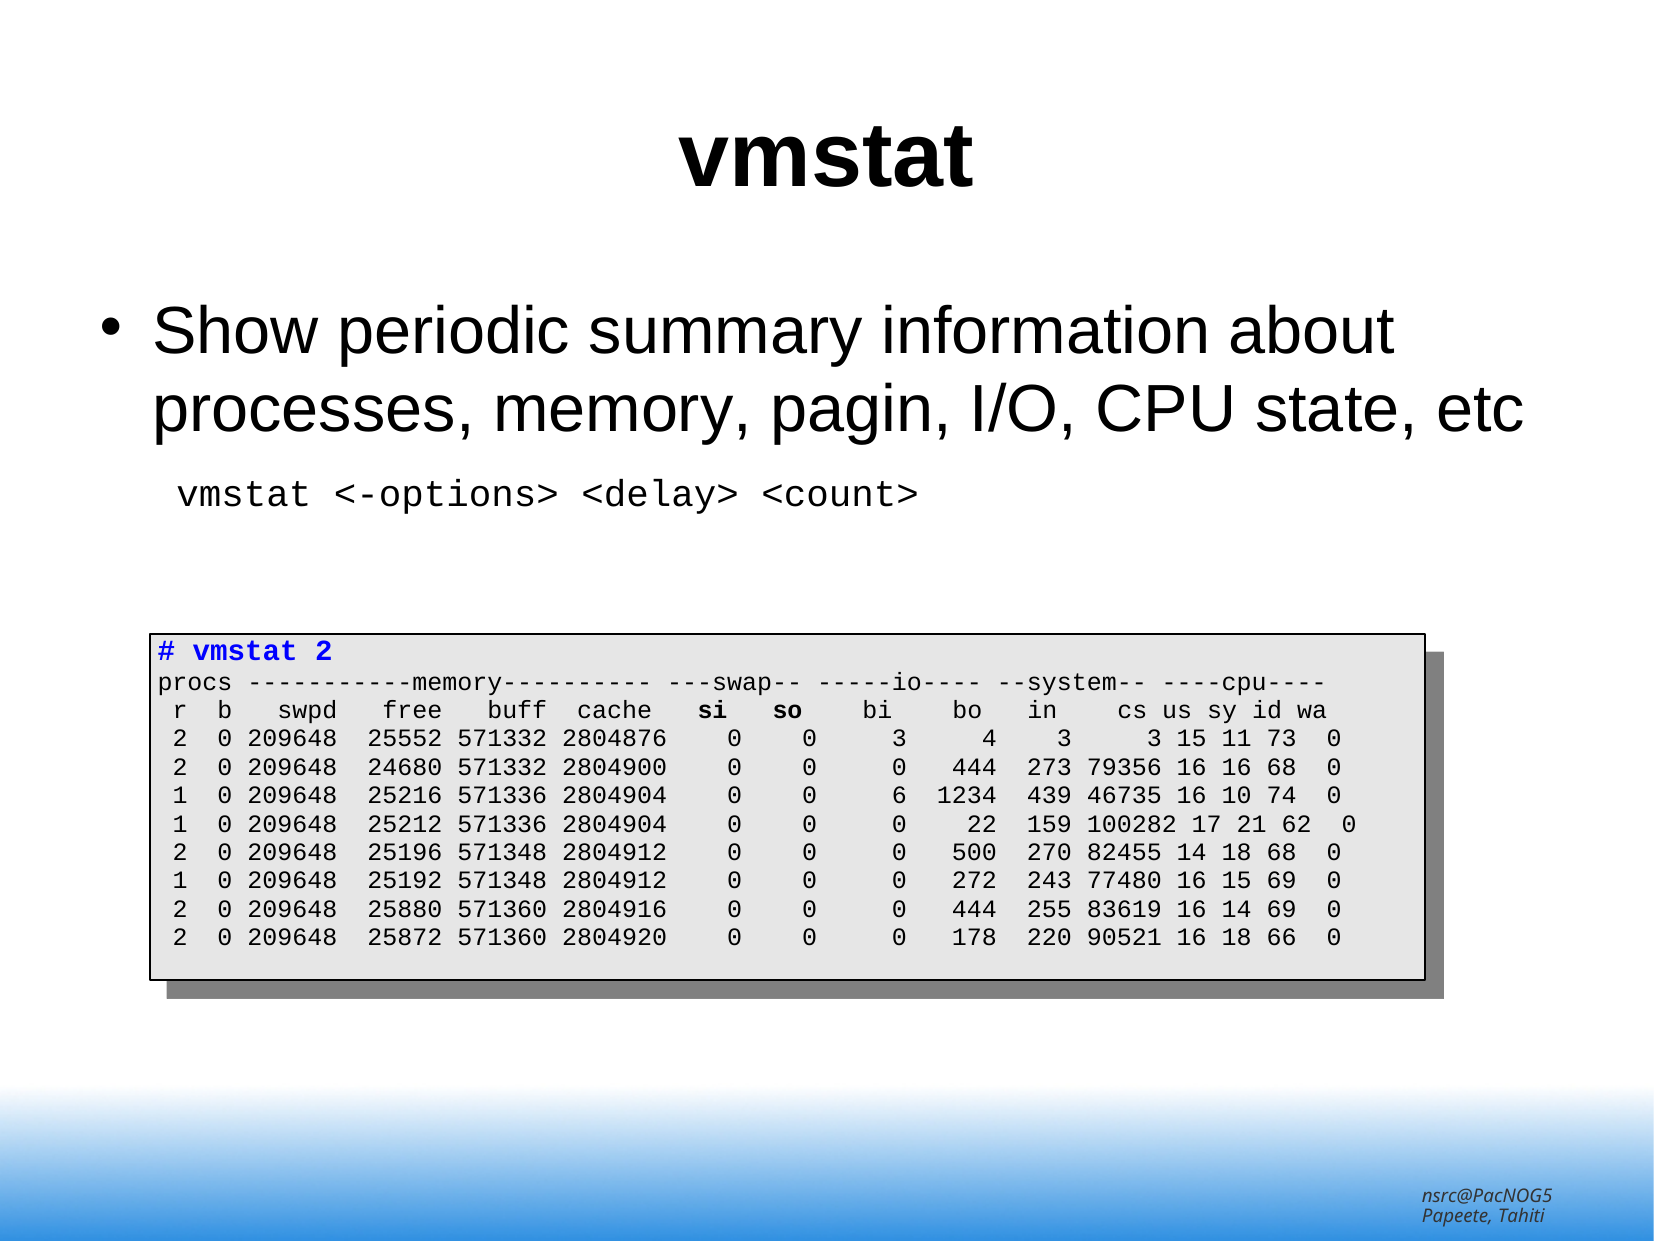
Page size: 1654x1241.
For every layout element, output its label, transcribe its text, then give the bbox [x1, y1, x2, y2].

list Show periodic summary information about processes, memory, pagin, I/O, CPU state, etc vmstat <-options> <delay> <count> [82, 290, 1571, 612]
text_box # vmstat 2 procs -----------memory---------- ---swap-- -----io---- --system-- ----cpu---- r b swpd free buff cache si so bi bo in cs us sy id wa 2 0 209648 25552 571332 2804876 0 0 3 4 3 3 15 11 73 0 2 0 209648 24680 571332 2804900 0 0 0 444 273 79356 16 16 68 0 1 0 209648 25216 571336 2804904 0 0 6 1234 439 46735 16 10 74 0 1 0 209648 25212 571336 2804904 0 0 0 22 159 100282 17 21 62 0 2 0 209648 25196 571348 2804912 0 0 0 500 270 82455 14 18 68 0 1 0 209648 25192 571348 2804912 0 0 0 272 243 77480 16 15 69 0 2 0 209648 25880 571360 2804916 0 0 0 444 255 83619 16 14 69 0 2 0 209648 25872 571360 2804920 0 0 0 178 220 90521 16 18 66 0 [150, 634, 1426, 980]
picture [0, 1083, 1654, 1241]
title vmstat [82, 49, 1571, 257]
